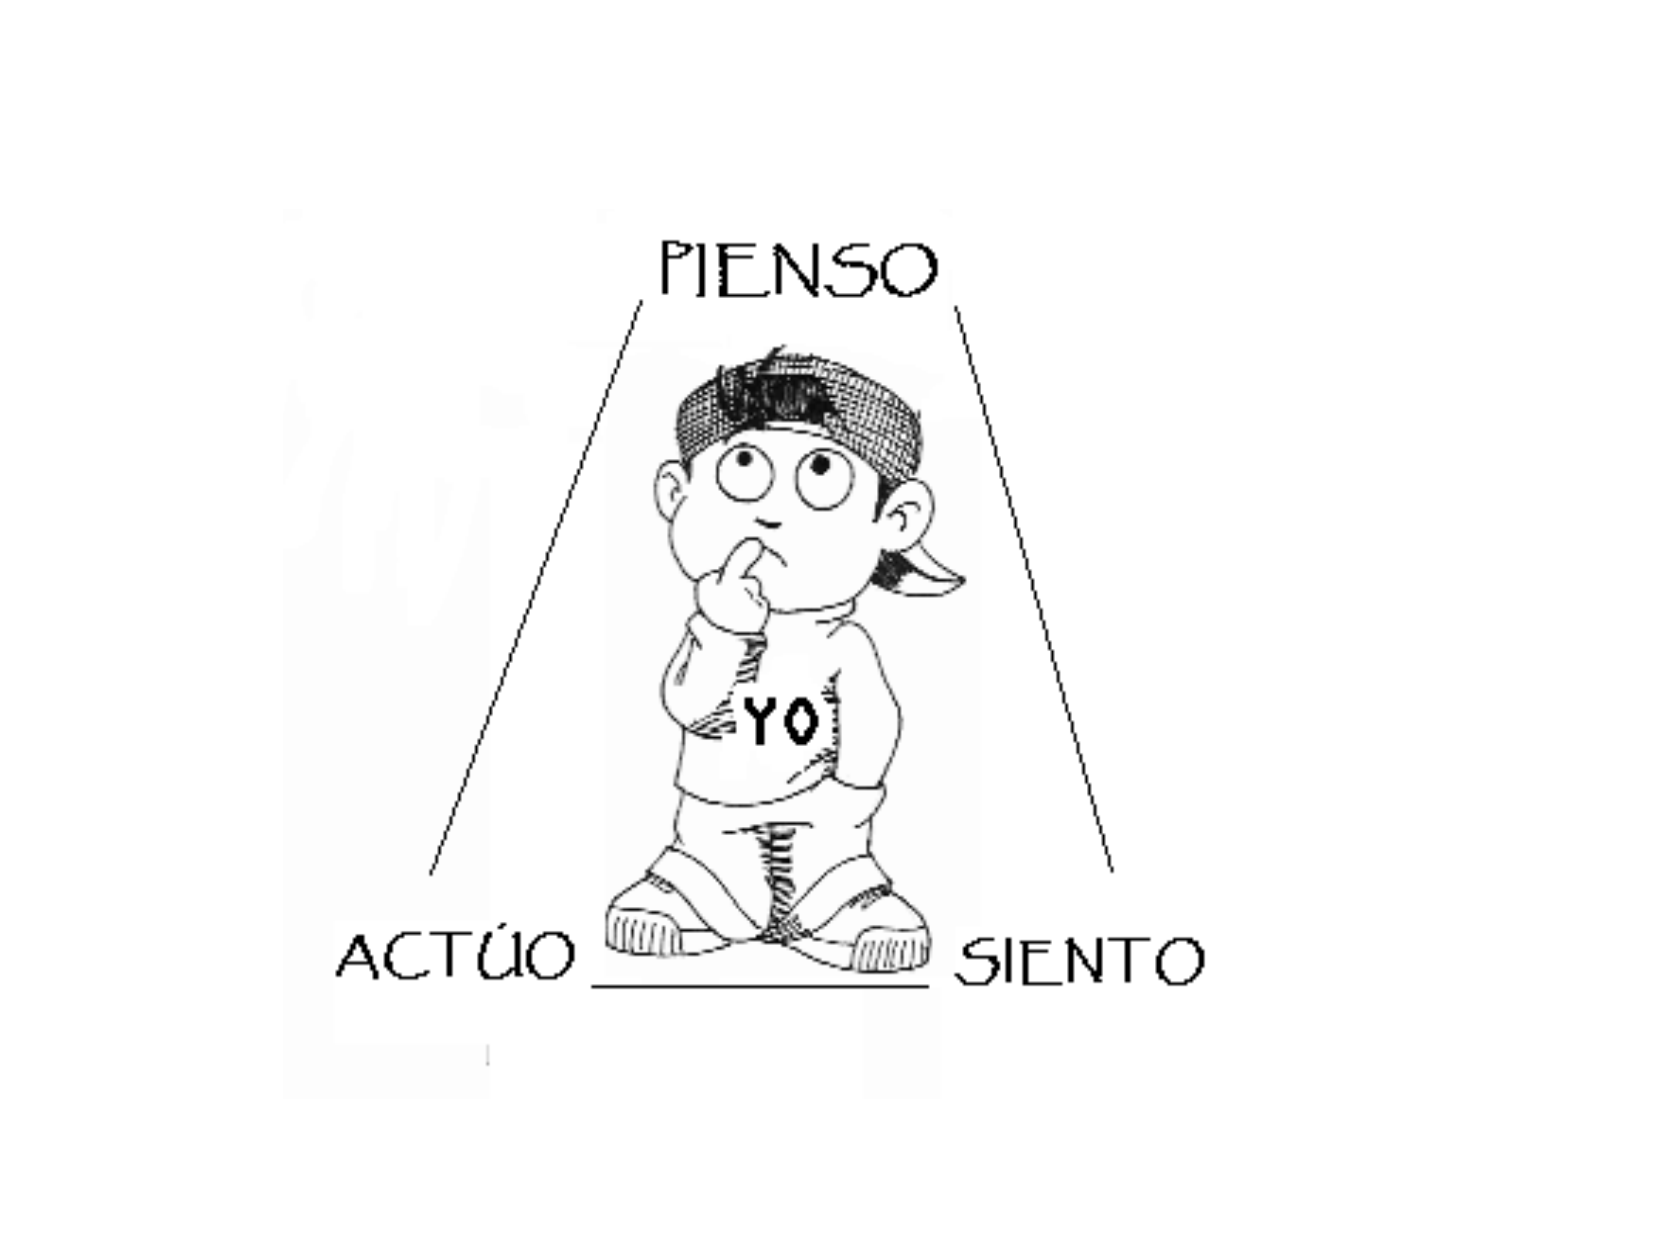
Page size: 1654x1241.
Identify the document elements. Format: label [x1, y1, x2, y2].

picture [283, 209, 1418, 1099]
